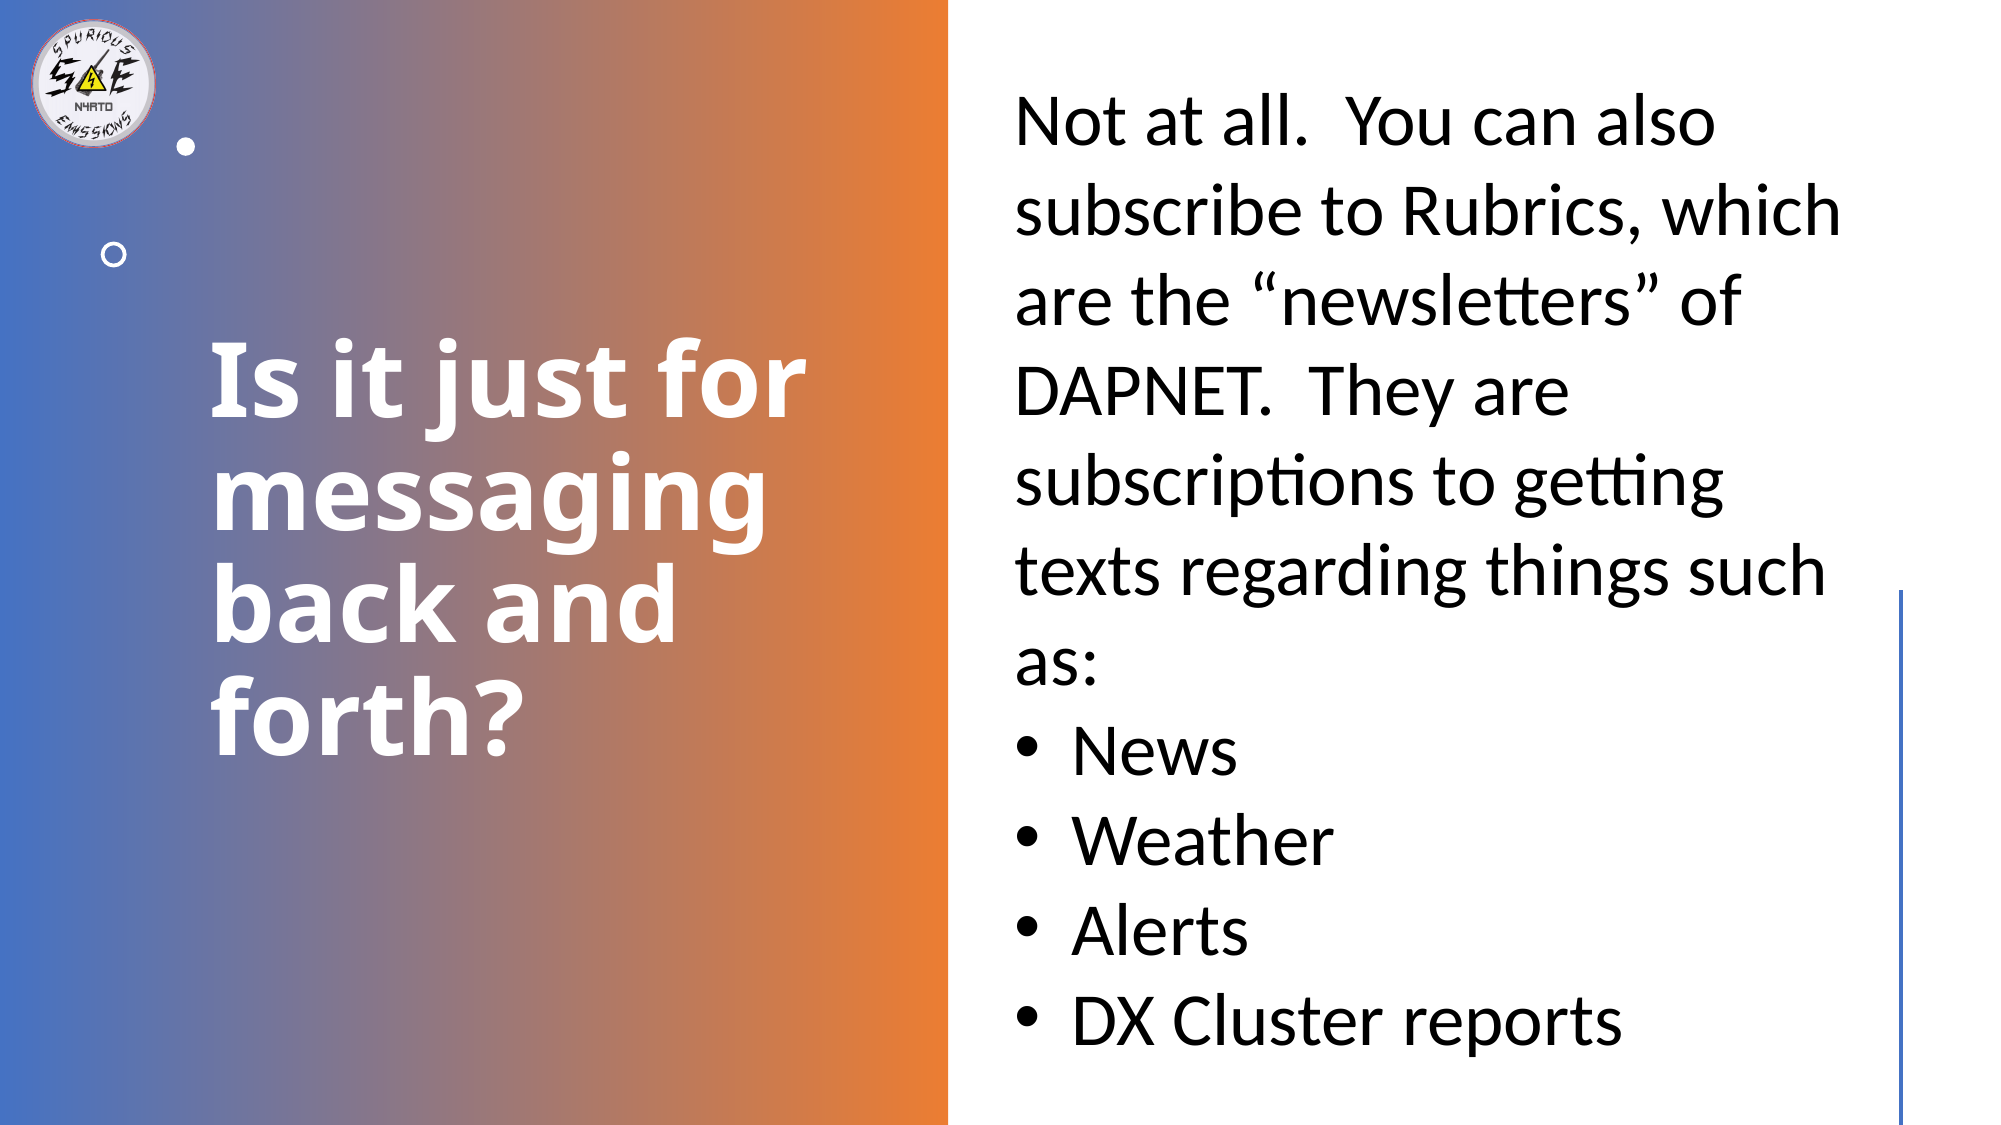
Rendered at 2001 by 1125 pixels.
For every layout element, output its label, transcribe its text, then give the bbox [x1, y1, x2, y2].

title Is it just for messaging back and forth? [194, 62, 853, 1043]
picture [31, 19, 156, 148]
text_box Not at all. You can also subscribe to Rubrics, which are the “newsletters” of DAPNET. They are subscriptions to getting texts regarding things such as: News Weather Alerts DX Cluster reports [999, 62, 1879, 1078]
text_box [0, 0, 2000, 1125]
